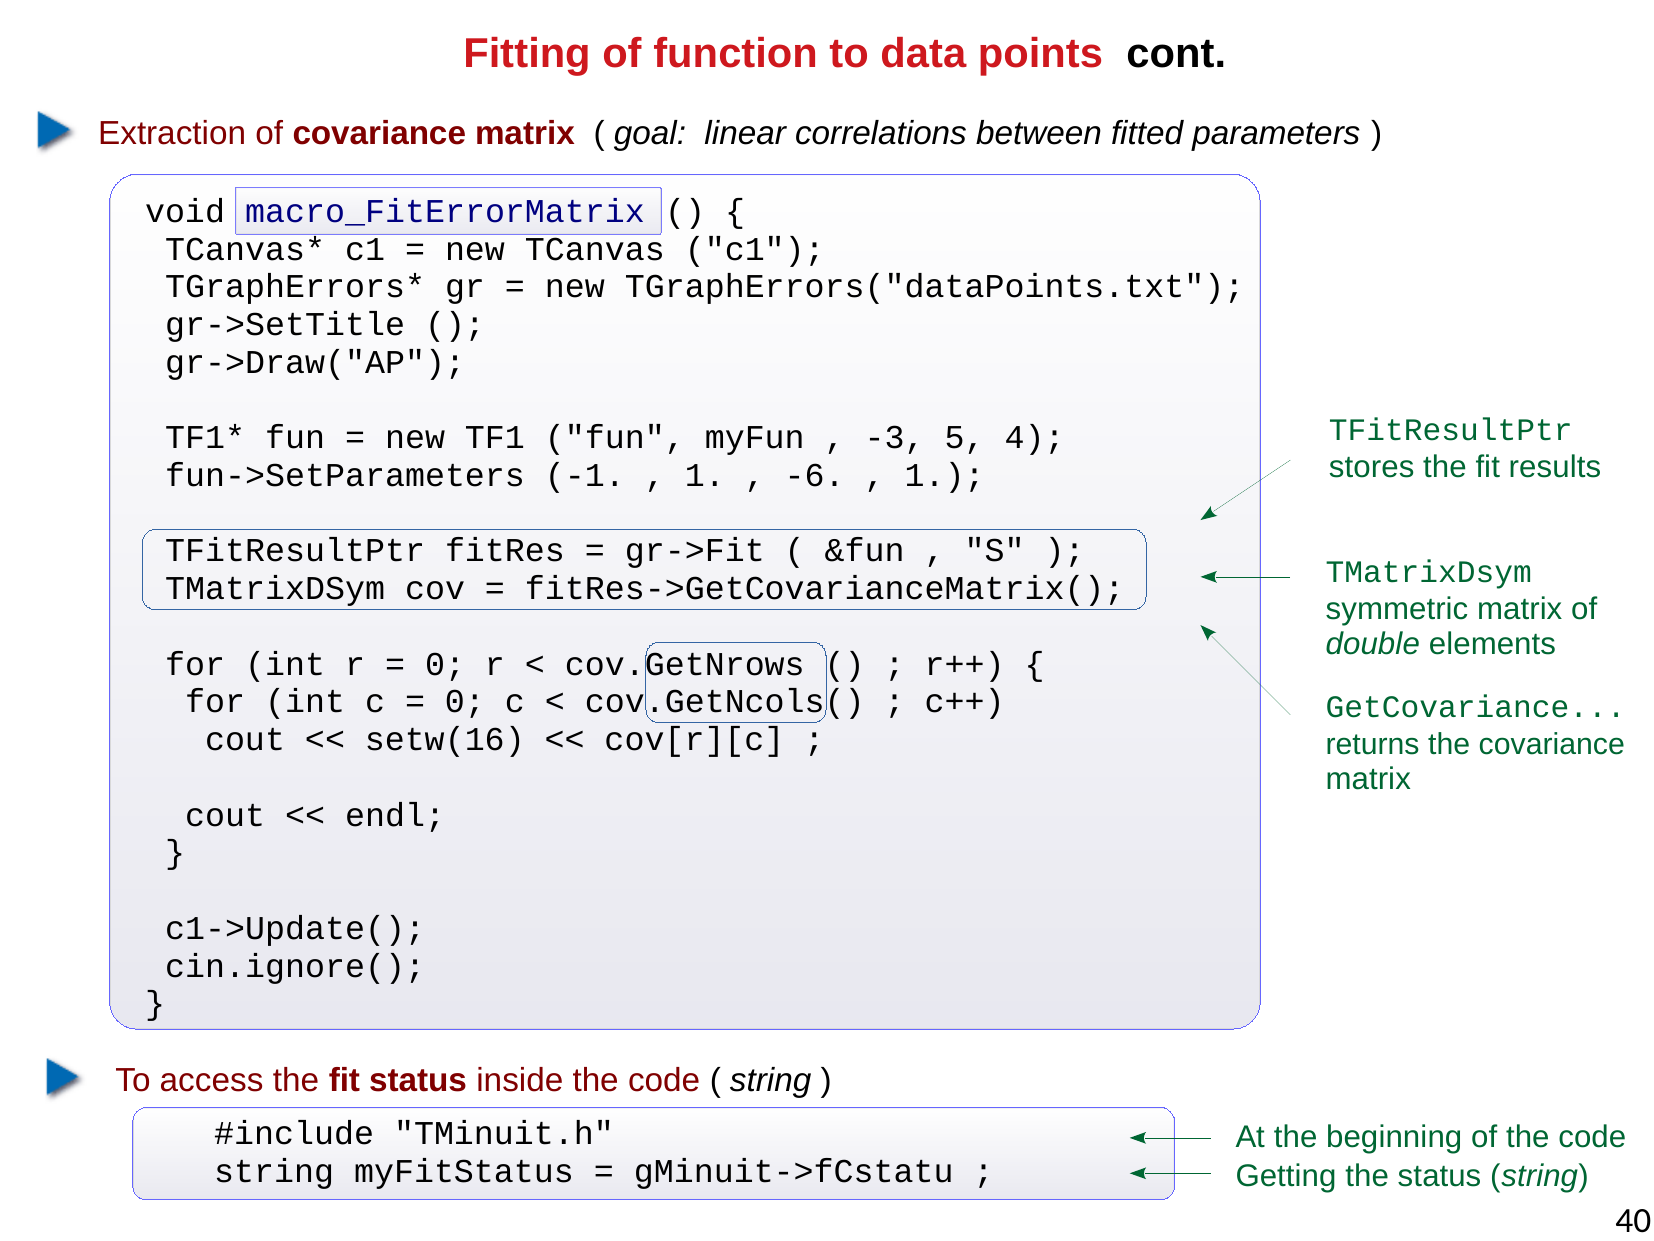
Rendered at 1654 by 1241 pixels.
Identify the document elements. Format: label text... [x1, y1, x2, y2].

text_box [1129, 1174, 1175, 1200]
text_box At the beginning of the code Getting the status (string) [1220, 1111, 1654, 1236]
text_box Fitting of function to data points cont. Extraction of covariance matrix ( goal: linear correlations between fitted parameters ) [21, 22, 1600, 159]
text_box TFitResultPtr stores the fit results [1314, 406, 1630, 527]
text_box To access the fit status inside the code ( string ) #include "TMinuit.h" string myFitStatus = gMinuit->fCstatu ; [29, 1053, 1129, 1200]
text_box GetCovariance... returns the covariance matrix [1310, 684, 1642, 805]
text_box [1129, 1138, 1175, 1173]
text_box [109, 174, 1256, 1029]
text_box TMatrixDsym symmetric matrix of double elements [1310, 548, 1654, 669]
text_box [1129, 1107, 1175, 1138]
text_box void macro_FitErrorMatrix () { TCanvas* c1 = new TCanvas ("c1"); TGraphErrors* gr = new TGraphErrors("dataPoints.txt"); gr->SetTitle (); gr->Draw("AP"); TF1* fun = new TF1 ("fun", myFun , -3, 5, 4); fun->SetParameters (-1. , 1. , -6. , 1.); TFitResultPtr fitRes = gr->Fit ( &fun , "S" ); TMatrixDSym cov = fitRes->GetCovarianceMatrix(); for (int r = 0; r < cov.GetNrows () ; r++) { for (int c = 0; c < cov.GetNcols() ; c++) cout << setw(16) << cov[r][c] ; cout << endl; } c1->Update(); cin.ignore(); } [130, 187, 1261, 1033]
